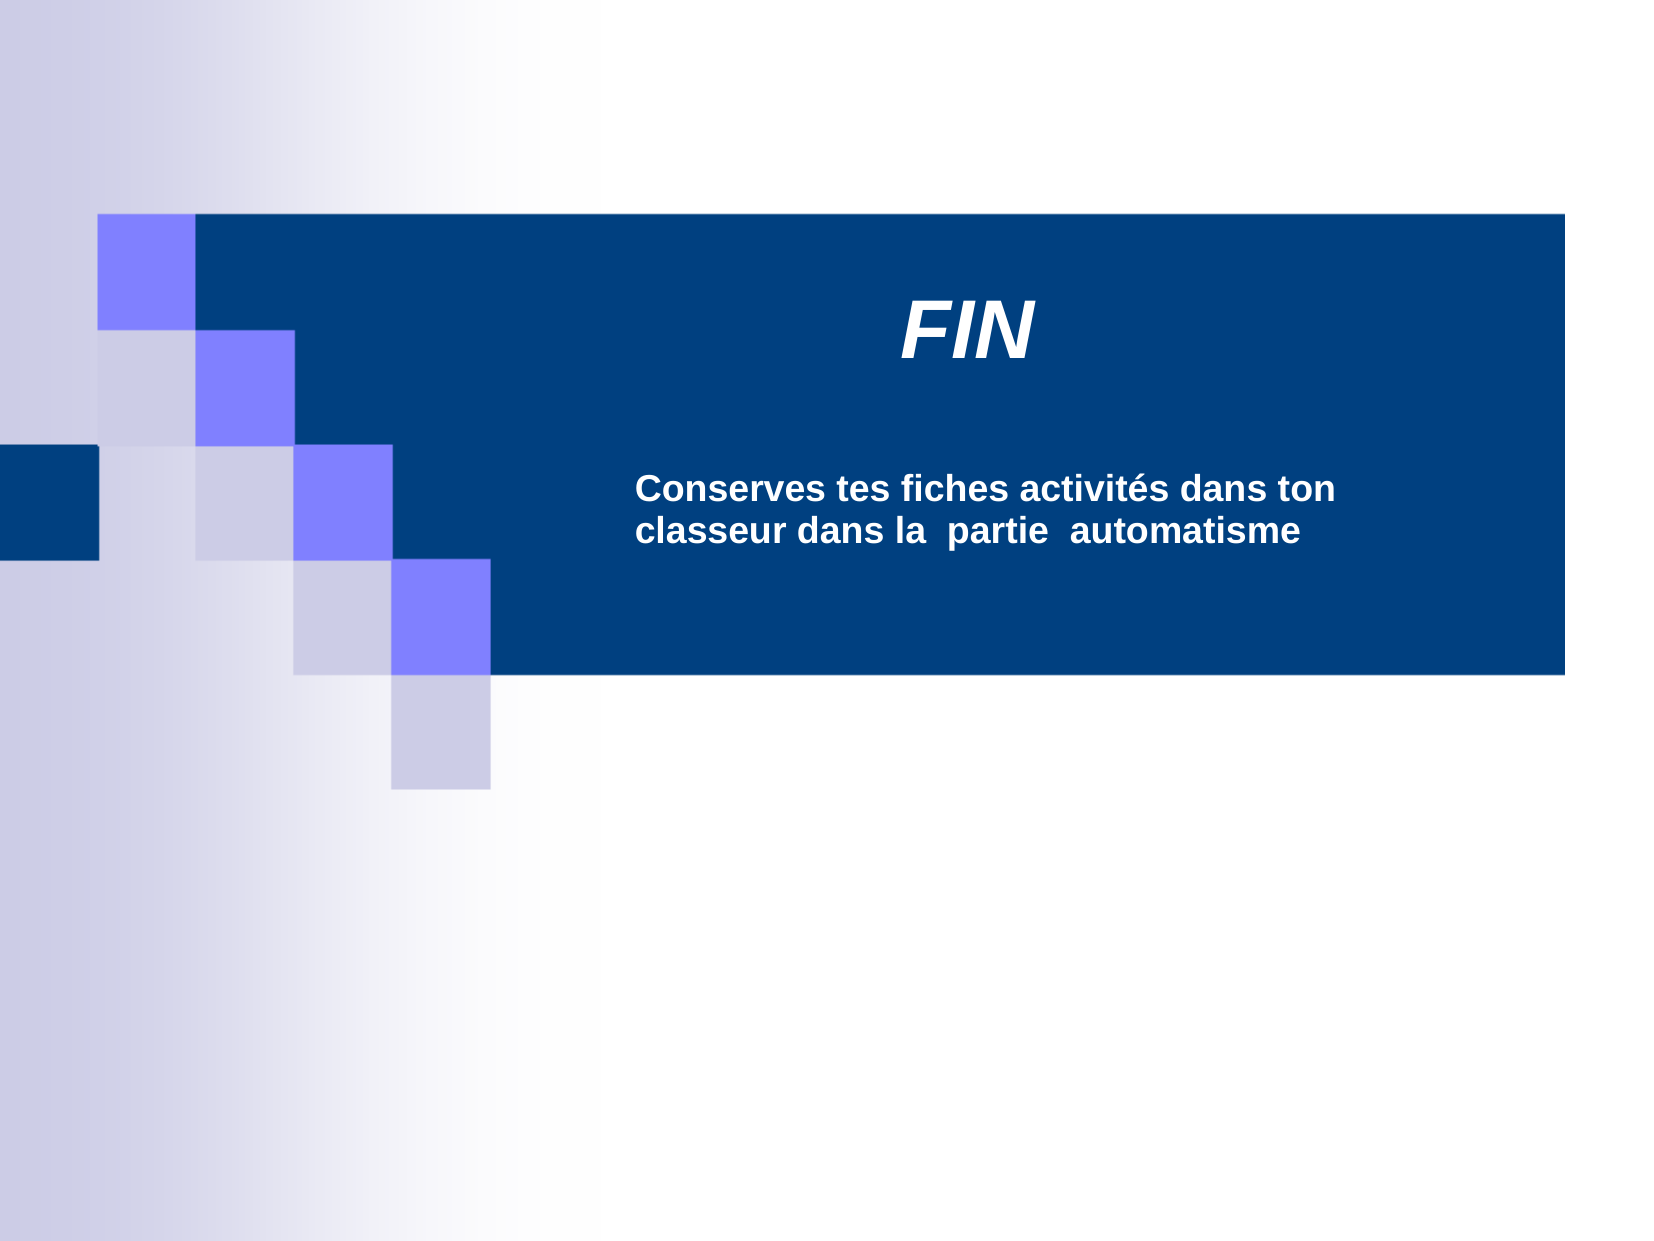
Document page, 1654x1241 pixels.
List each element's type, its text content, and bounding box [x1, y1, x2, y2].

text_box FIN [885, 276, 1050, 384]
text_box Conserves tes fiches activités dans ton classeur dans la partie automatisme [620, 459, 1477, 562]
